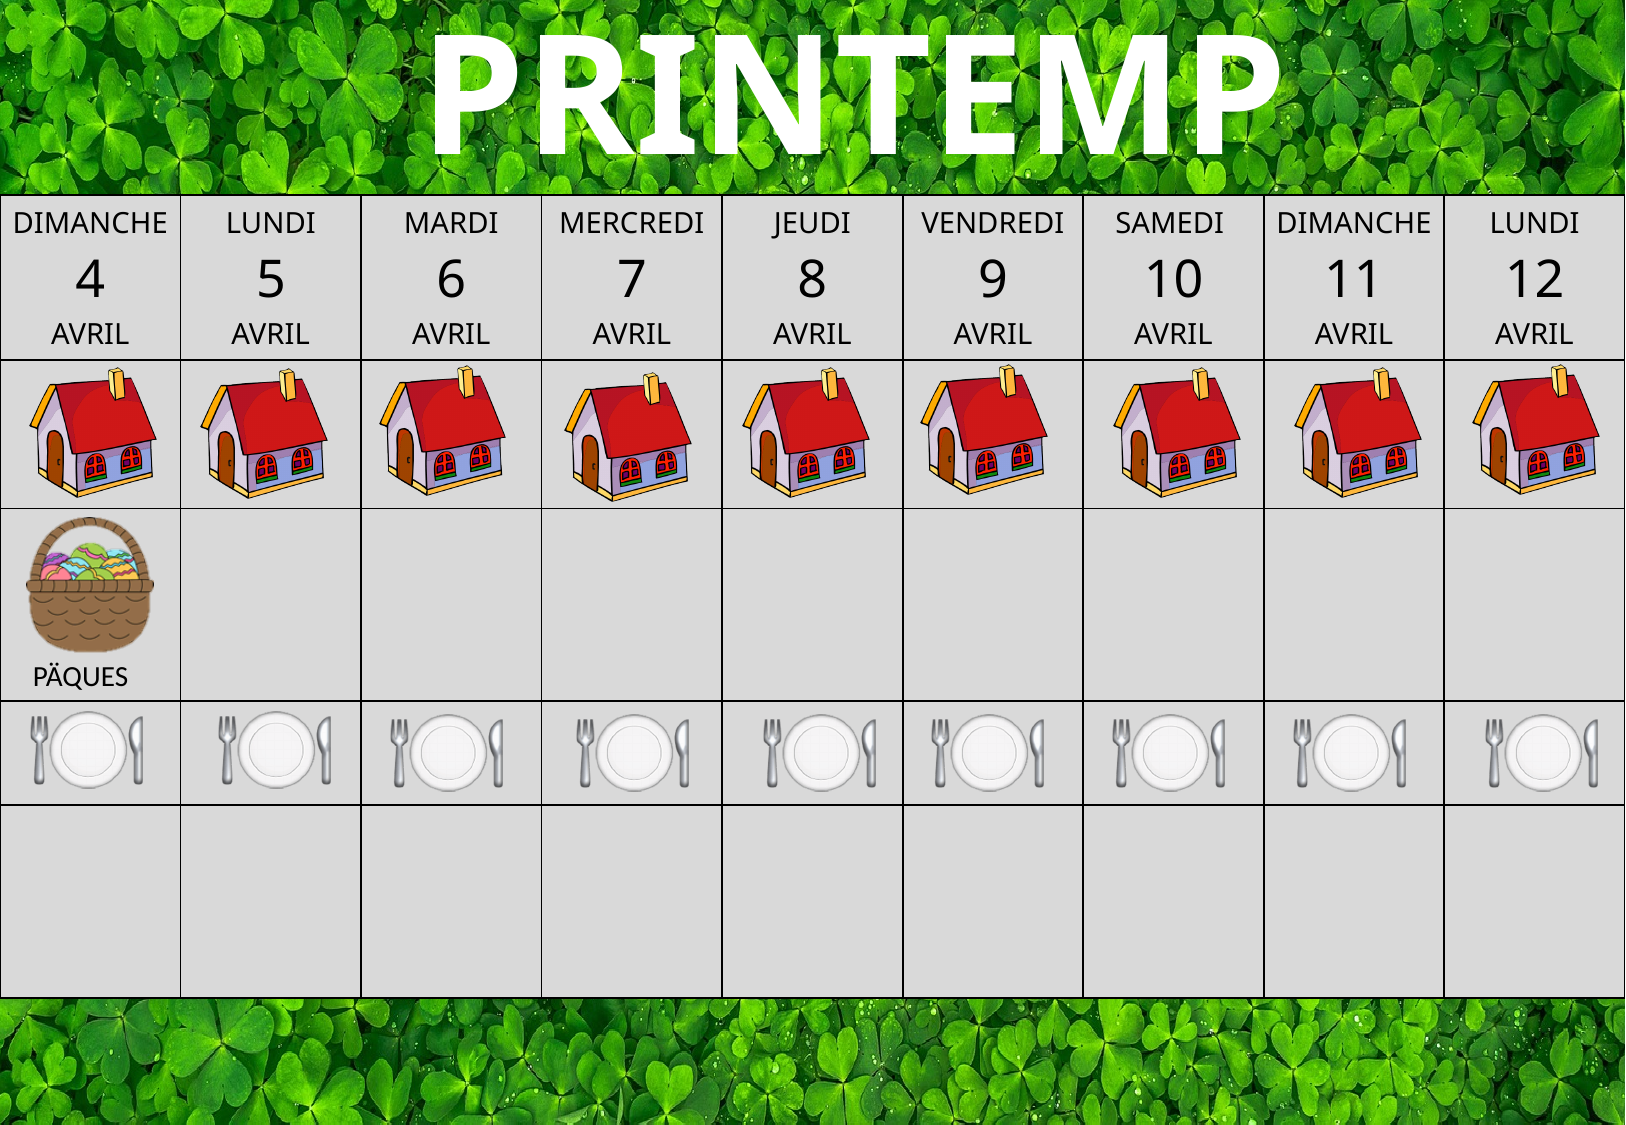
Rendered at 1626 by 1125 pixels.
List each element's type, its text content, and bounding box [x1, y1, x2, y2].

table_header JEUDI 8 AVRIL [723, 196, 902, 359]
table_cell [1445, 702, 1481, 804]
picture [1481, 692, 1602, 813]
table_cell [1, 702, 26, 804]
table_cell [1084, 361, 1263, 508]
table_cell [507, 702, 541, 804]
picture [379, 365, 506, 496]
table_header VENDREDI 9 AVRIL [904, 196, 1082, 359]
table_header MERCREDI 7 AVRIL [542, 196, 721, 359]
picture [1113, 367, 1241, 498]
picture [1363, 0, 1625, 194]
table_cell [181, 509, 360, 700]
picture [29, 367, 157, 498]
table_cell [904, 509, 1082, 700]
table_cell [362, 509, 541, 700]
table_cell [1048, 702, 1082, 804]
picture [1108, 692, 1229, 813]
table_cell [880, 702, 902, 804]
table_cell [1445, 361, 1624, 508]
picture [742, 367, 870, 498]
table_cell [1602, 702, 1624, 804]
table_cell [1, 361, 180, 508]
picture [572, 692, 693, 813]
table_cell [723, 702, 759, 804]
table_cell [1, 509, 180, 700]
picture [1472, 364, 1600, 495]
table_header SAMEDI 10 AVRIL [1084, 196, 1263, 359]
table_cell [904, 806, 1082, 997]
table_cell [723, 806, 902, 997]
table_cell [181, 806, 360, 997]
table_cell [181, 361, 360, 508]
table_header DIMANCHE 4 AVRIL [1, 196, 180, 359]
table_cell [542, 361, 721, 508]
table_cell [1265, 702, 1289, 804]
table_cell [362, 702, 386, 804]
table_cell [1265, 806, 1443, 997]
table_cell [1084, 702, 1108, 804]
text_box PRINTEMPS [413, 0, 1363, 194]
picture [26, 517, 154, 641]
table_cell [904, 361, 1082, 508]
table_header LUNDI 5 AVRIL [181, 196, 360, 359]
table_cell [1445, 509, 1624, 700]
table_cell [181, 702, 214, 804]
picture [920, 364, 1048, 495]
picture [1294, 367, 1422, 498]
table_cell [362, 361, 541, 508]
table_header LUNDI 12 AVRIL [1445, 196, 1624, 359]
text_box PÄQUES [0, 641, 171, 702]
table_header DIMANCHE 11 AVRIL [1265, 196, 1443, 359]
picture [200, 368, 328, 499]
picture [0, 0, 413, 194]
table_cell [1, 806, 180, 997]
table_cell [1265, 361, 1443, 508]
table_cell [1265, 509, 1443, 700]
table_cell [1445, 806, 1624, 997]
table_header MARDI 6 AVRIL [362, 196, 541, 359]
table_cell [542, 509, 721, 700]
picture [759, 692, 880, 813]
table_cell [362, 806, 541, 997]
table_cell [542, 806, 721, 997]
picture [0, 999, 1625, 1125]
picture [1289, 692, 1410, 813]
table_cell [542, 702, 572, 804]
table_cell [1084, 806, 1263, 997]
table_cell [1084, 509, 1263, 700]
table_cell [147, 702, 180, 804]
table_cell [723, 361, 902, 508]
table_cell [1229, 702, 1263, 804]
picture [214, 689, 335, 811]
table_cell [1410, 702, 1443, 804]
table_cell [904, 702, 927, 804]
table_cell [335, 702, 360, 804]
table_cell [693, 702, 721, 804]
table_cell [723, 509, 902, 700]
picture [564, 372, 692, 503]
picture [927, 692, 1048, 813]
picture [26, 702, 147, 811]
picture [386, 692, 507, 813]
